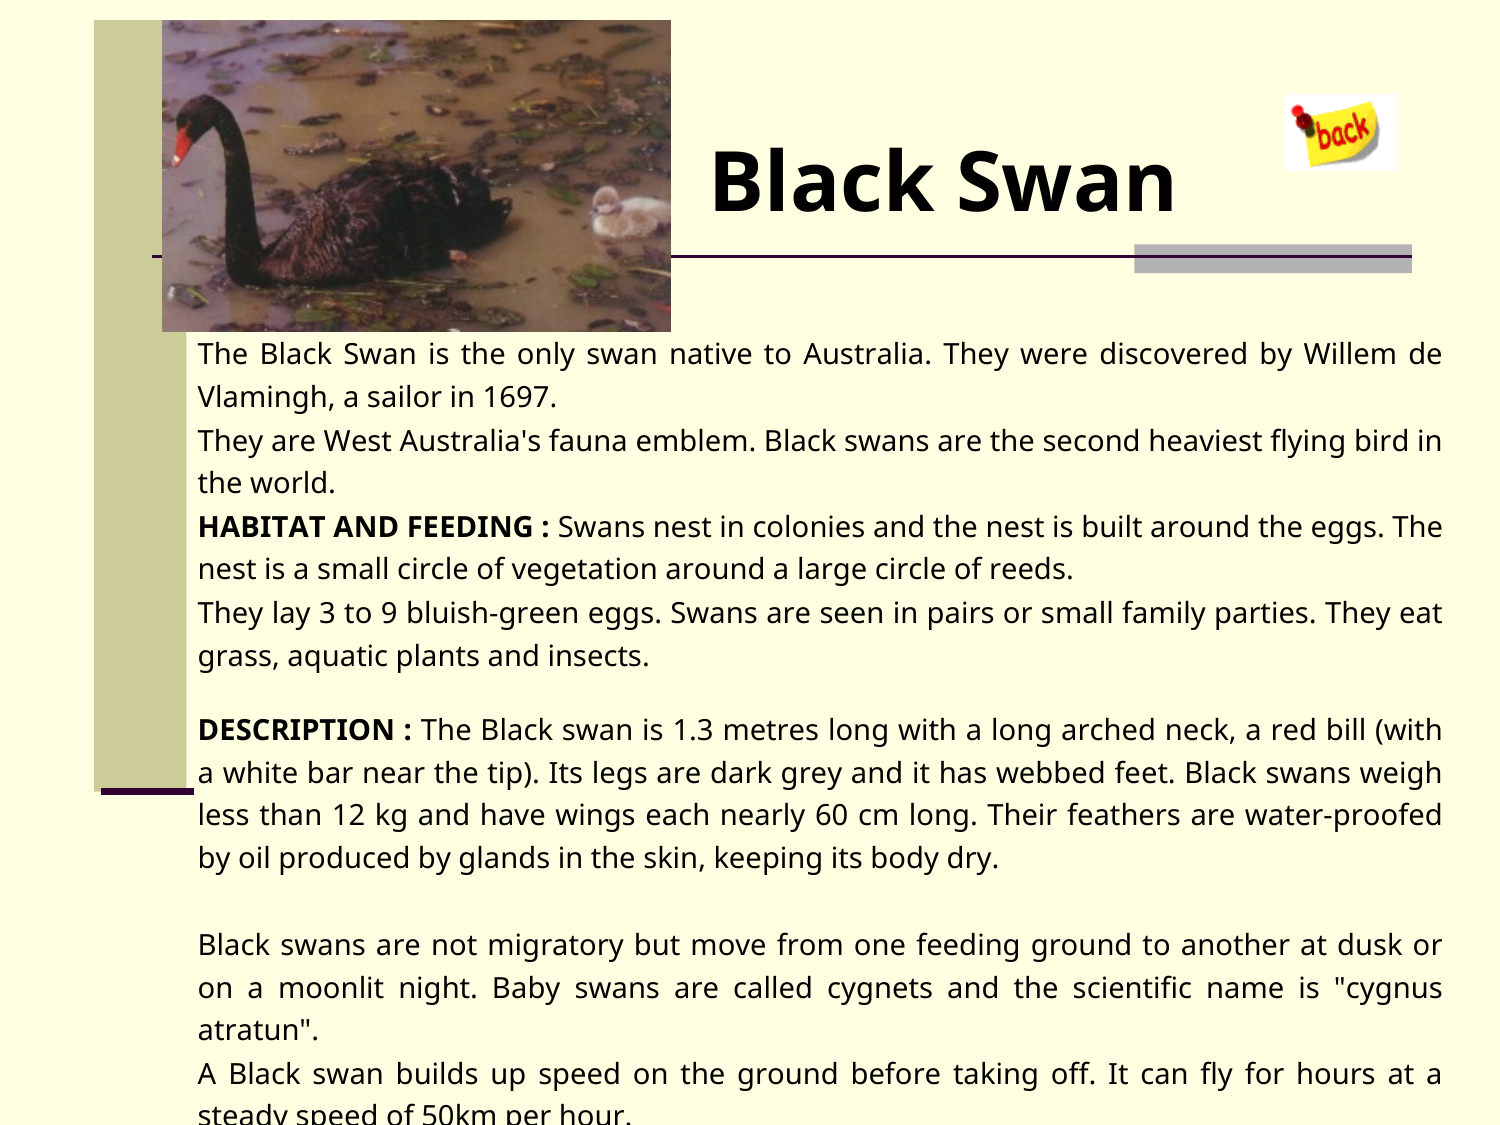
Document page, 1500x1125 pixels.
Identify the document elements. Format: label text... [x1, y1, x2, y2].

text_box The Black Swan is the only swan native to Australia. They were discovered by Willem de Vlamingh, a sailor in 1697. They are West Australia's fauna emblem. Black swans are the second heaviest flying bird in the world. HABITAT AND FEEDING : Swans nest in colonies and the nest is built around the eggs. The nest is a small circle of vegetation around a large circle of reeds. They lay 3 to 9 bluish-green eggs. Swans are seen in pairs or small family parties. They eat grass, aquatic plants and insects. DESCRIPTION : The Black swan is 1.3 metres long with a long arched neck, a red bill (with a white bar near the tip). Its legs are dark grey and it has webbed feet. Black swans weigh less than 12 kg and have wings each nearly 60 cm long. Their feathers are water-proofed by oil produced by glands in the skin, keeping its body dry. Black swans are not migratory but move from one feeding ground to another at dusk or on a moonlit night. Baby swans are called cygnets and the scientific name is "cygnus atratun". A Black swan builds up speed on the ground before taking off. It can fly for hours at a steady speed of 50km per hour. [197, 330, 1445, 1109]
text_box Black Swan [708, 114, 1194, 231]
picture [1285, 94, 1398, 171]
picture [162, 20, 671, 332]
